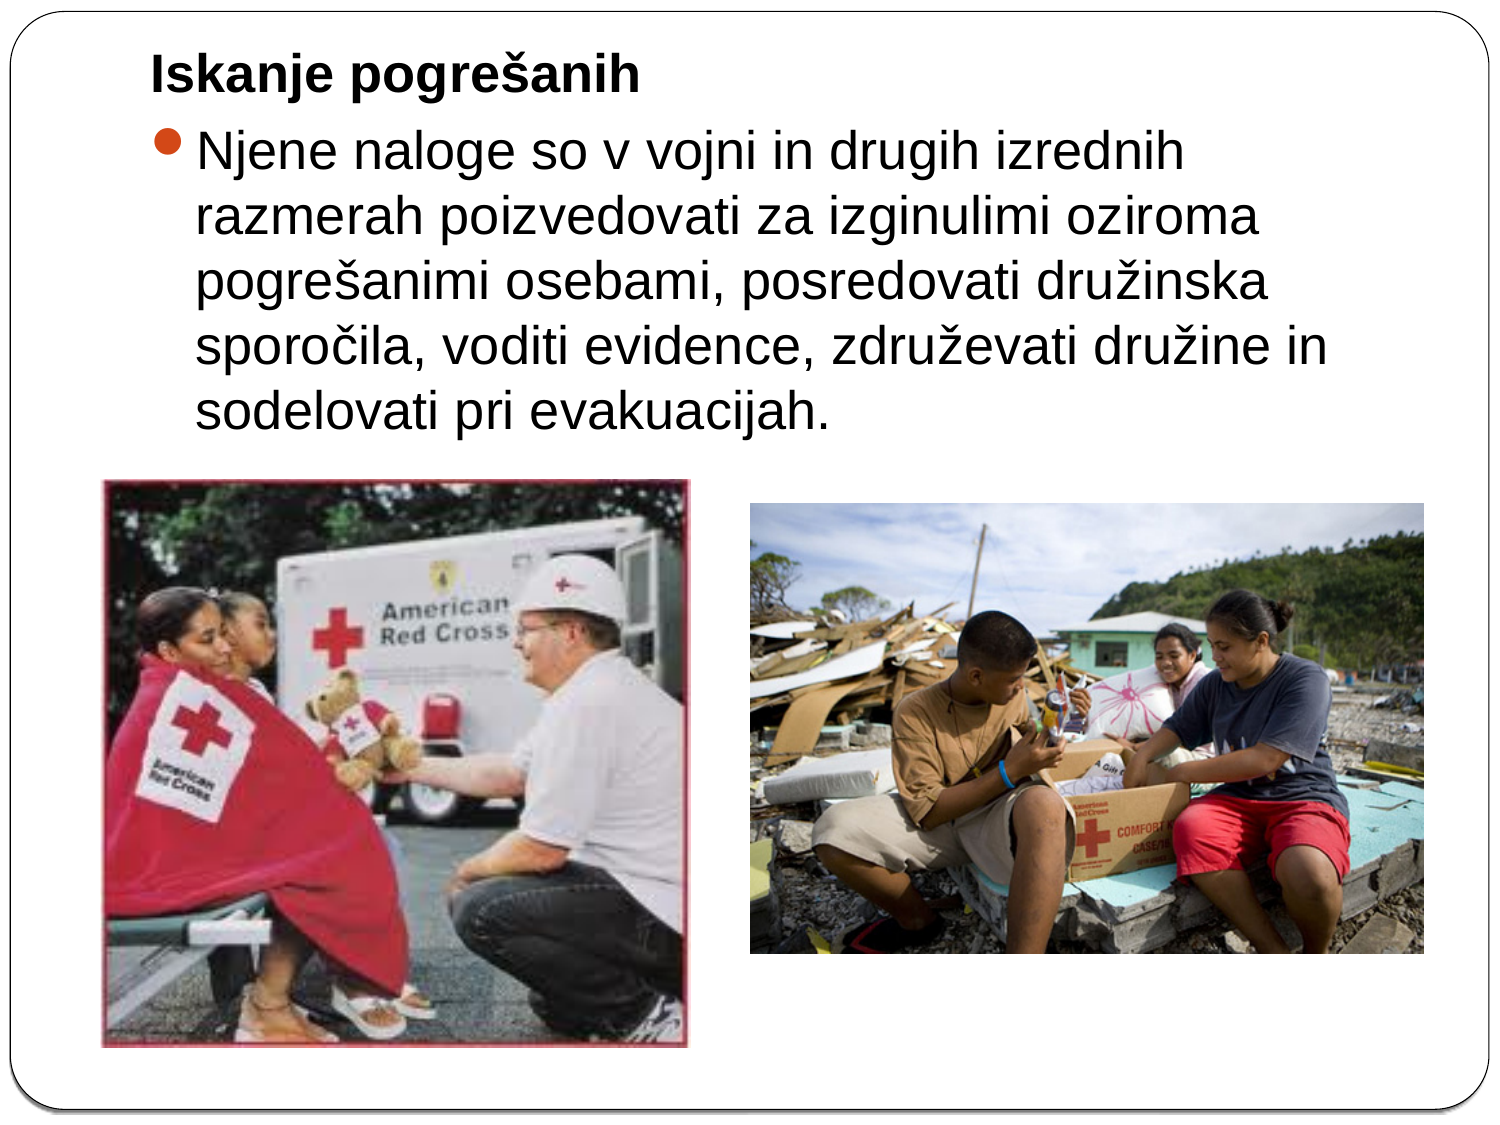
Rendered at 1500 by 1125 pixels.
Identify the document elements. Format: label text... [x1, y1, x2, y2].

list Iskanje pogrešanih Njene naloge so v vojni in drugih izrednih razmerah poizvedovati za izginulimi oziroma pogrešanimi osebami, posredovati družinska sporočila, voditi evidence, združevati družine in sodelovati pri evakuacijah. [135, 31, 1411, 480]
picture [100, 479, 691, 1048]
picture [750, 503, 1424, 954]
